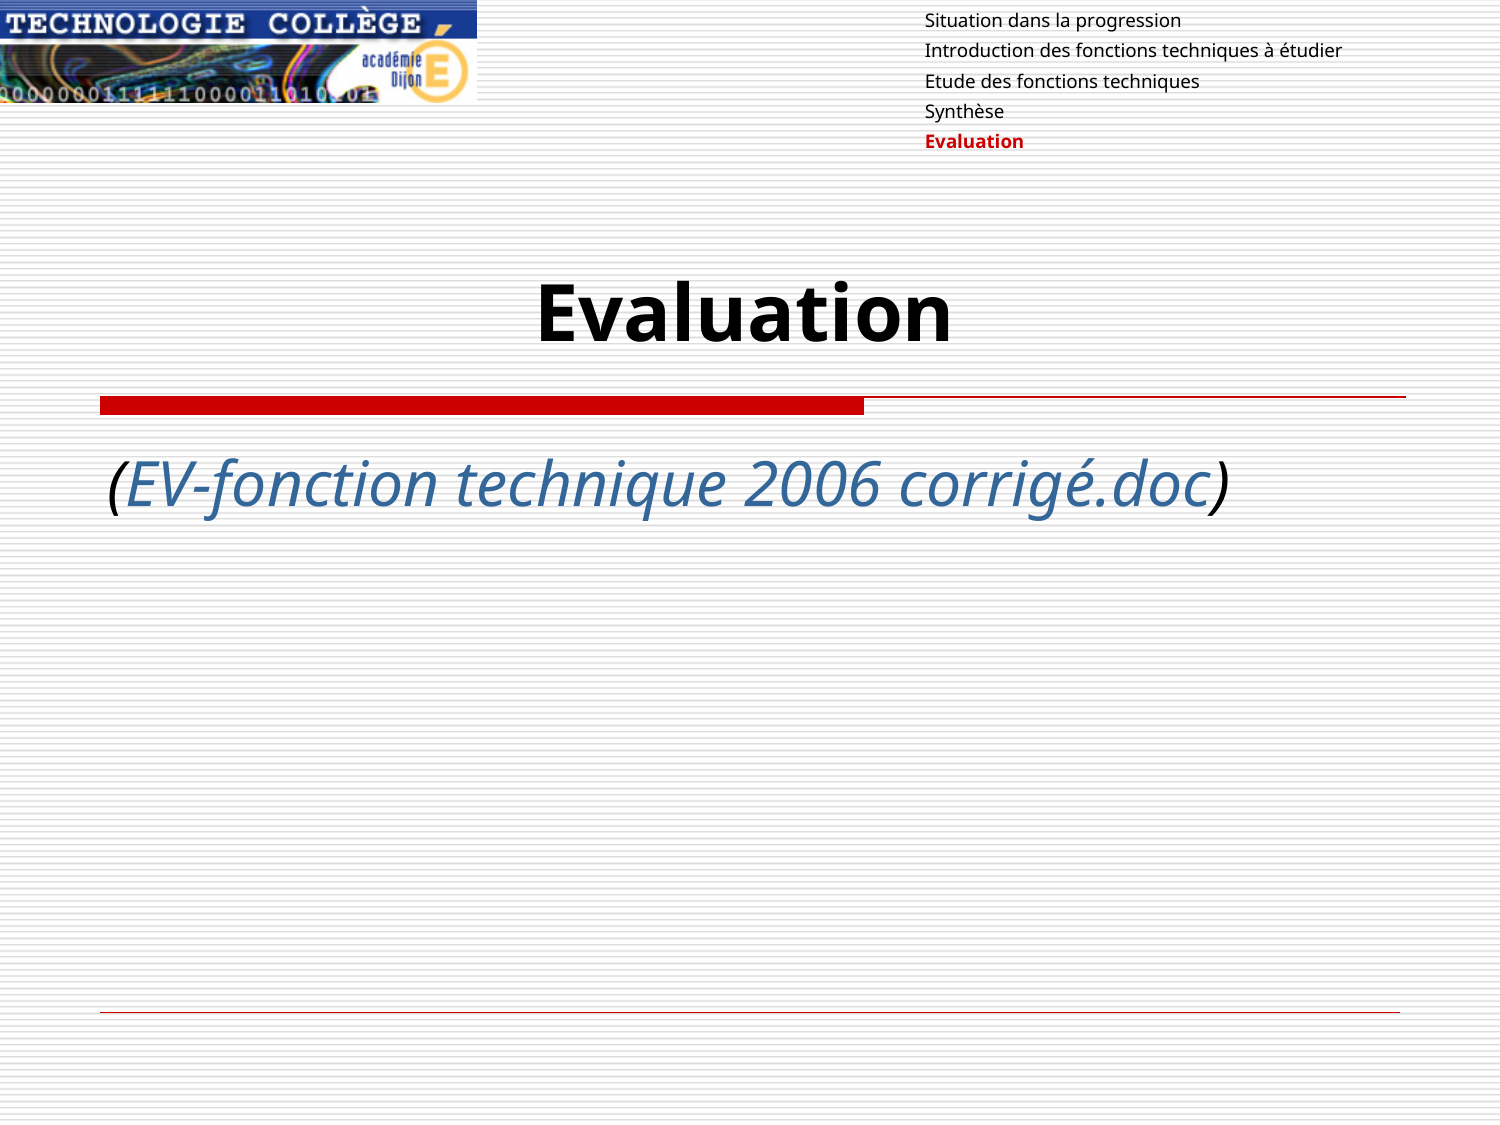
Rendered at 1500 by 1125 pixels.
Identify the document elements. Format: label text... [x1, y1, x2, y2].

title Evaluation [88, 172, 1401, 373]
text_box Situation dans la progression Introduction des fonctions techniques à étudier Etude des fonctions techniques Synthèse Evaluation [832, 0, 1500, 173]
list (EV-fonction technique 2006 corrigé.doc) [92, 432, 1406, 988]
picture [0, 0, 1500, 1125]
